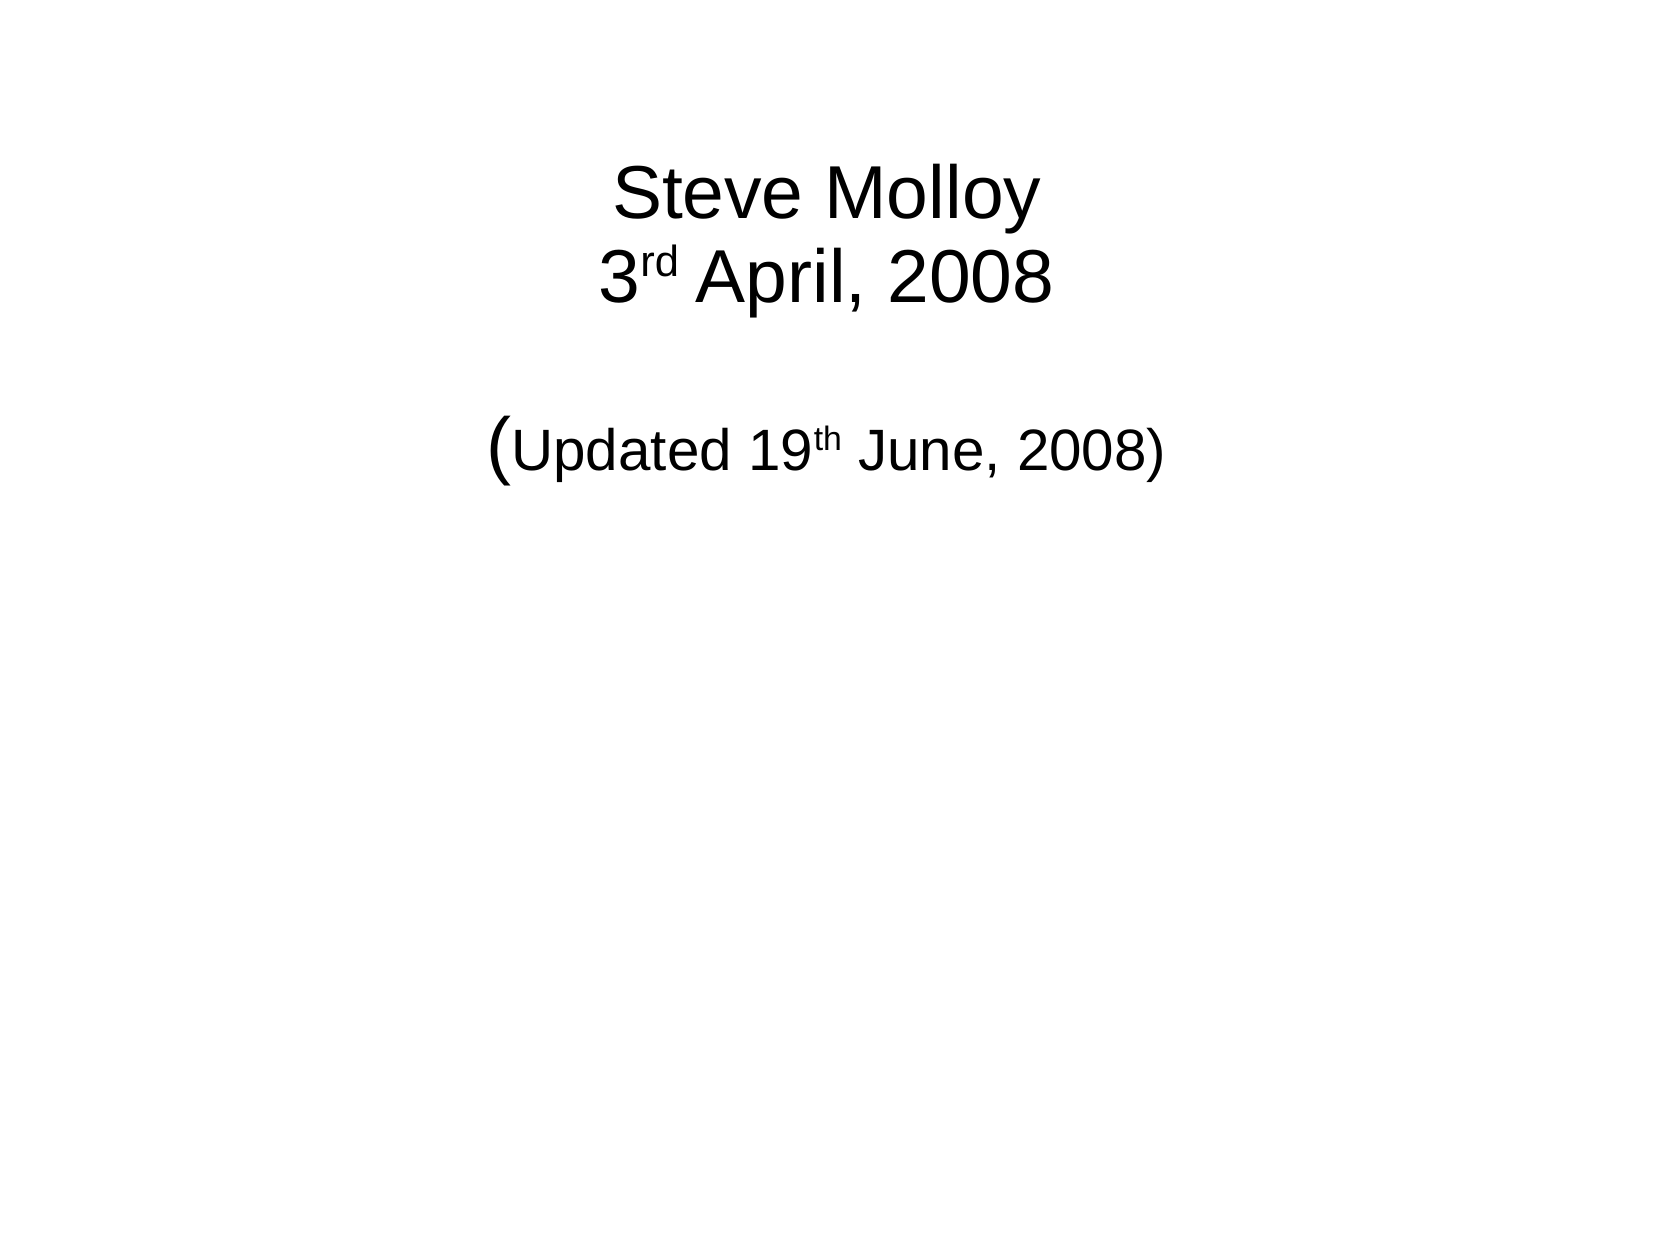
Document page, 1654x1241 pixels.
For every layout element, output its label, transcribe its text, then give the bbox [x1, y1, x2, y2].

title Lucretia2AML Steve Molloy 3rd April, 2008 (Updated 19th June, 2008) [82, 49, 1571, 1109]
